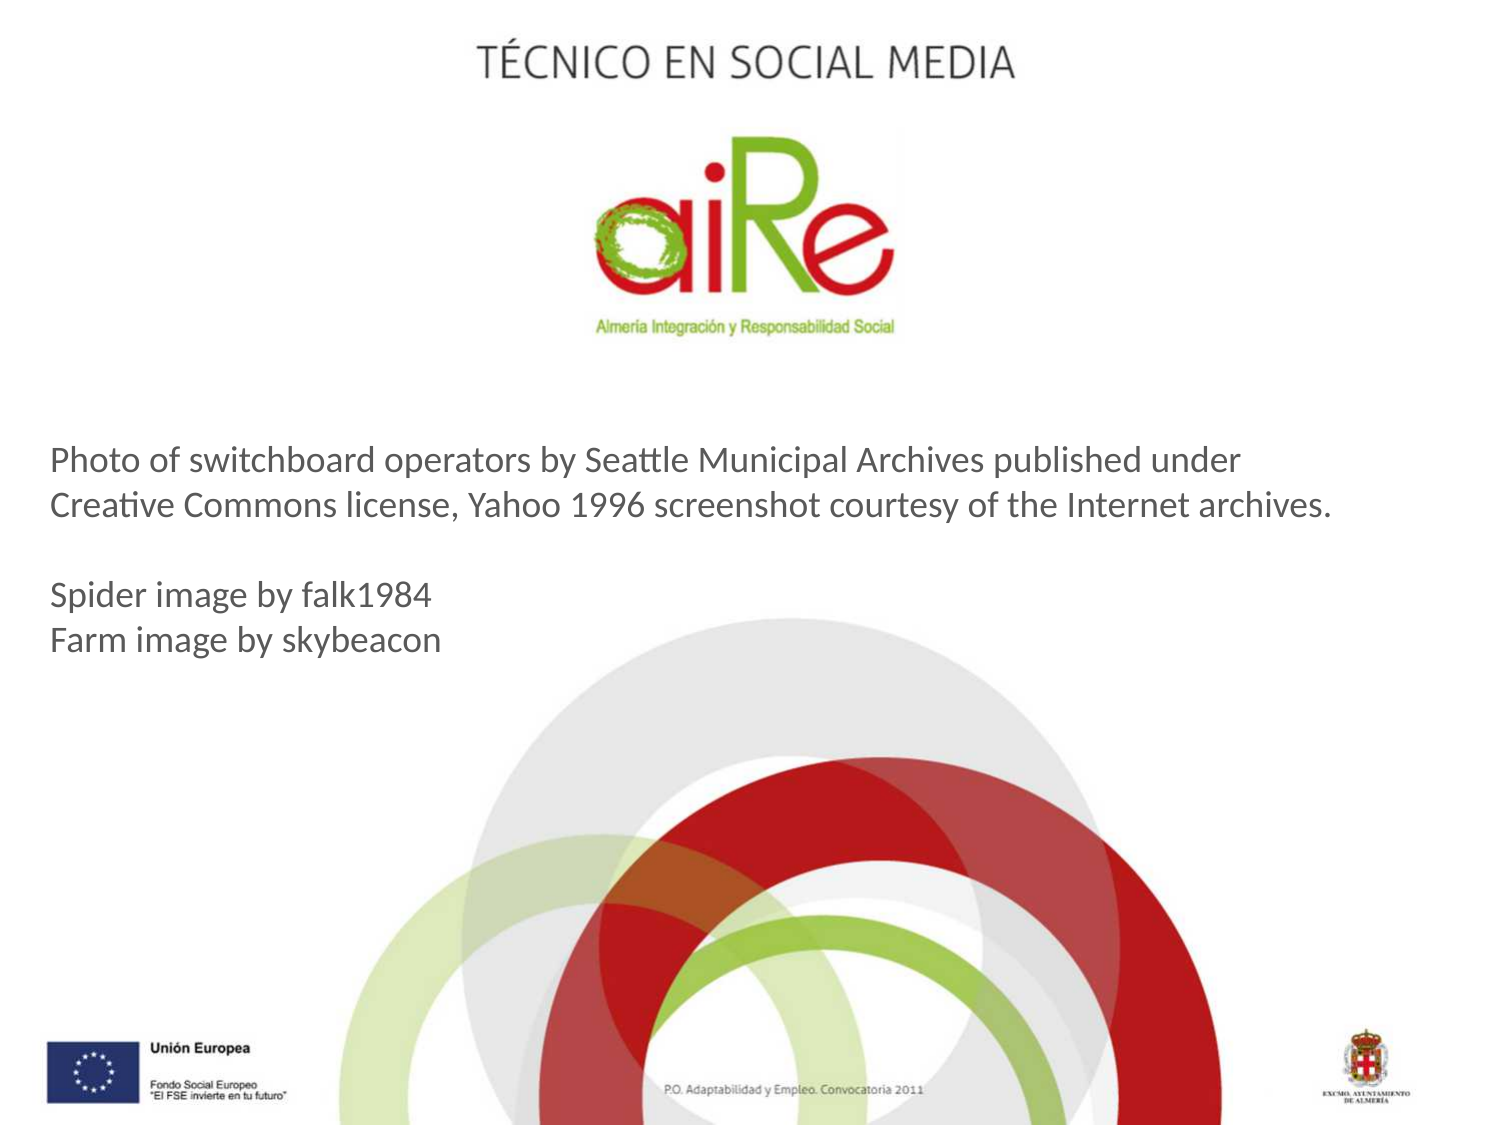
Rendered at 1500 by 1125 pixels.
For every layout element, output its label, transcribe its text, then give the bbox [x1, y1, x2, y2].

list Photo of switchboard operators by Seattle Municipal Archives published under Creative Commons license, Yahoo 1996 screenshot courtesy of the Internet archives. Spider image by falk1984 Farm image by skybeacon [35, 427, 1365, 575]
picture [0, 0, 1500, 1125]
